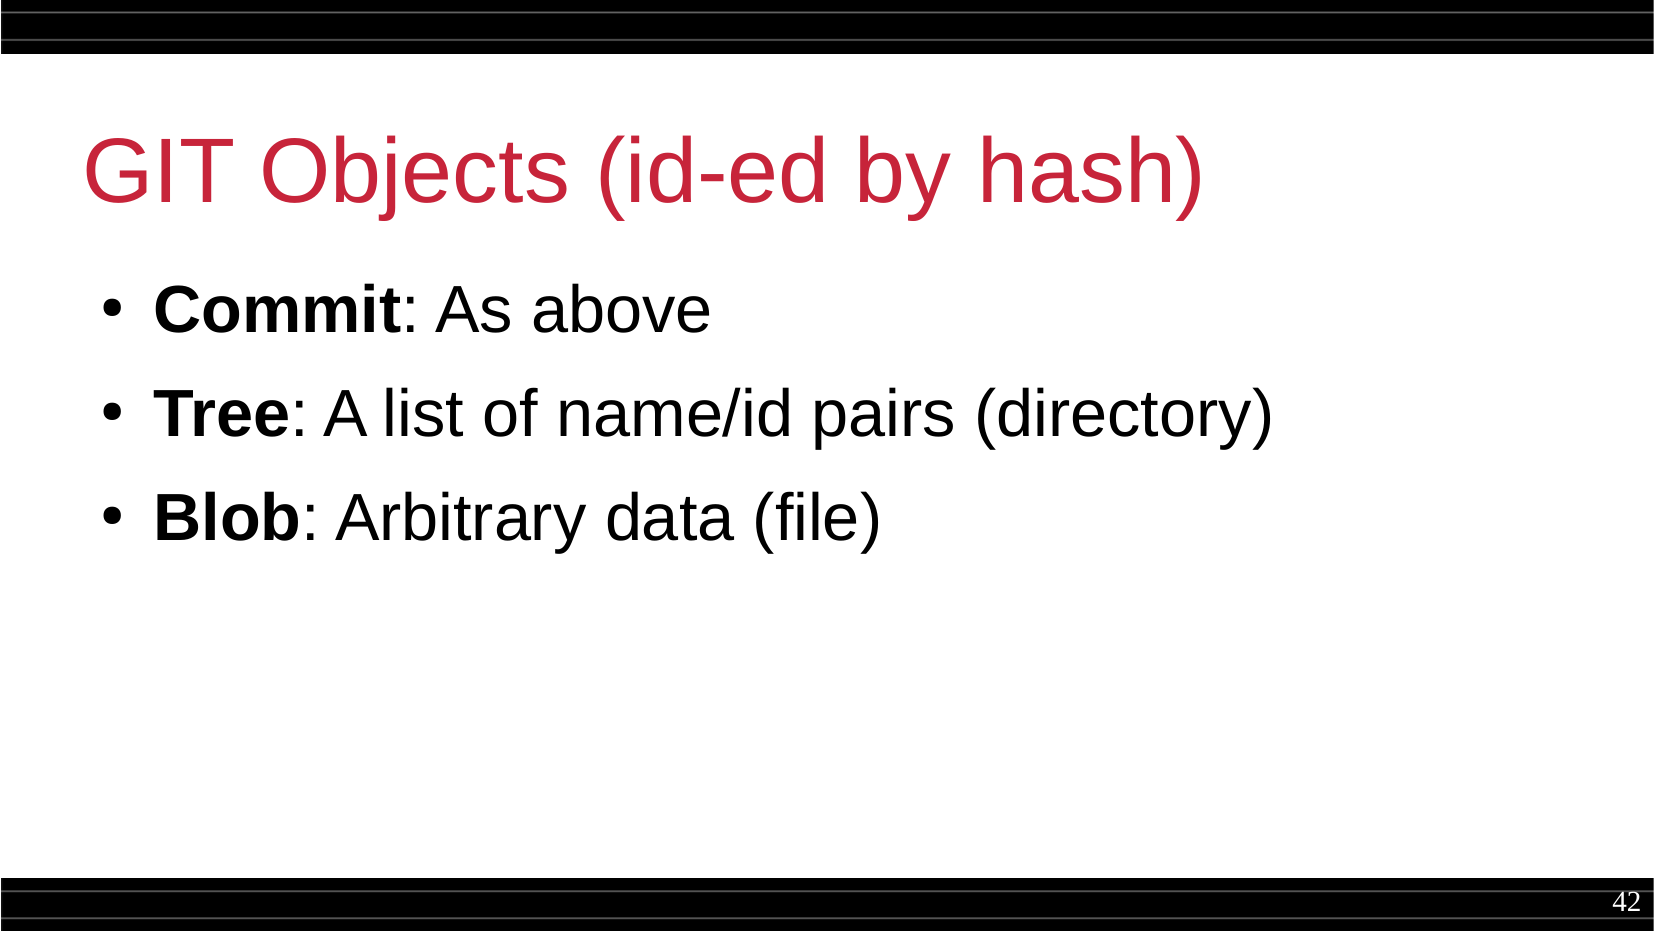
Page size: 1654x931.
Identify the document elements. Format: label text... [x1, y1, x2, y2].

title GIT Objects (id-ed by hash) [82, 92, 1571, 249]
picture [1, 0, 1654, 54]
list Commit: As above Tree: A list of name/id pairs (directory) Blob: Arbitrary data (file) [82, 271, 1571, 758]
picture [1, 878, 1654, 931]
